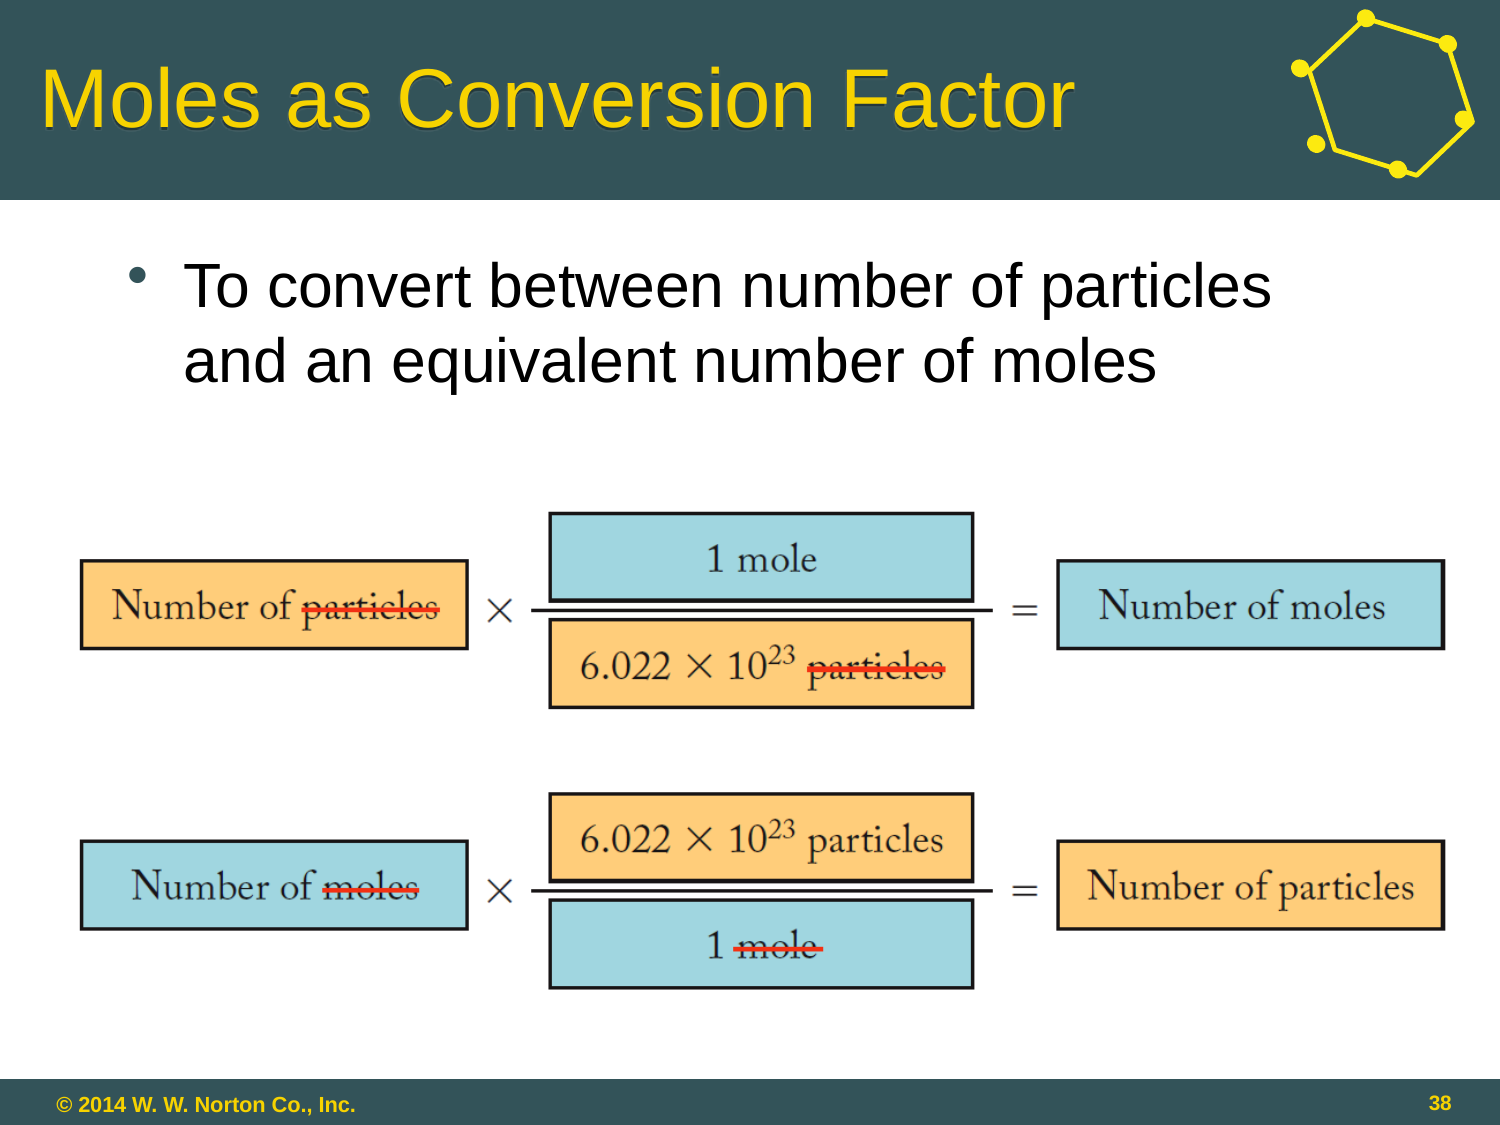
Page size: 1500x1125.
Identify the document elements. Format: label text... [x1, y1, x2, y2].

picture [73, 483, 1450, 1000]
list To convert between number of particles and an equivalent number of moles [112, 237, 1330, 425]
title Moles as Conversion Factor [24, 0, 1300, 188]
slide_number <number> [1413, 1086, 1468, 1119]
